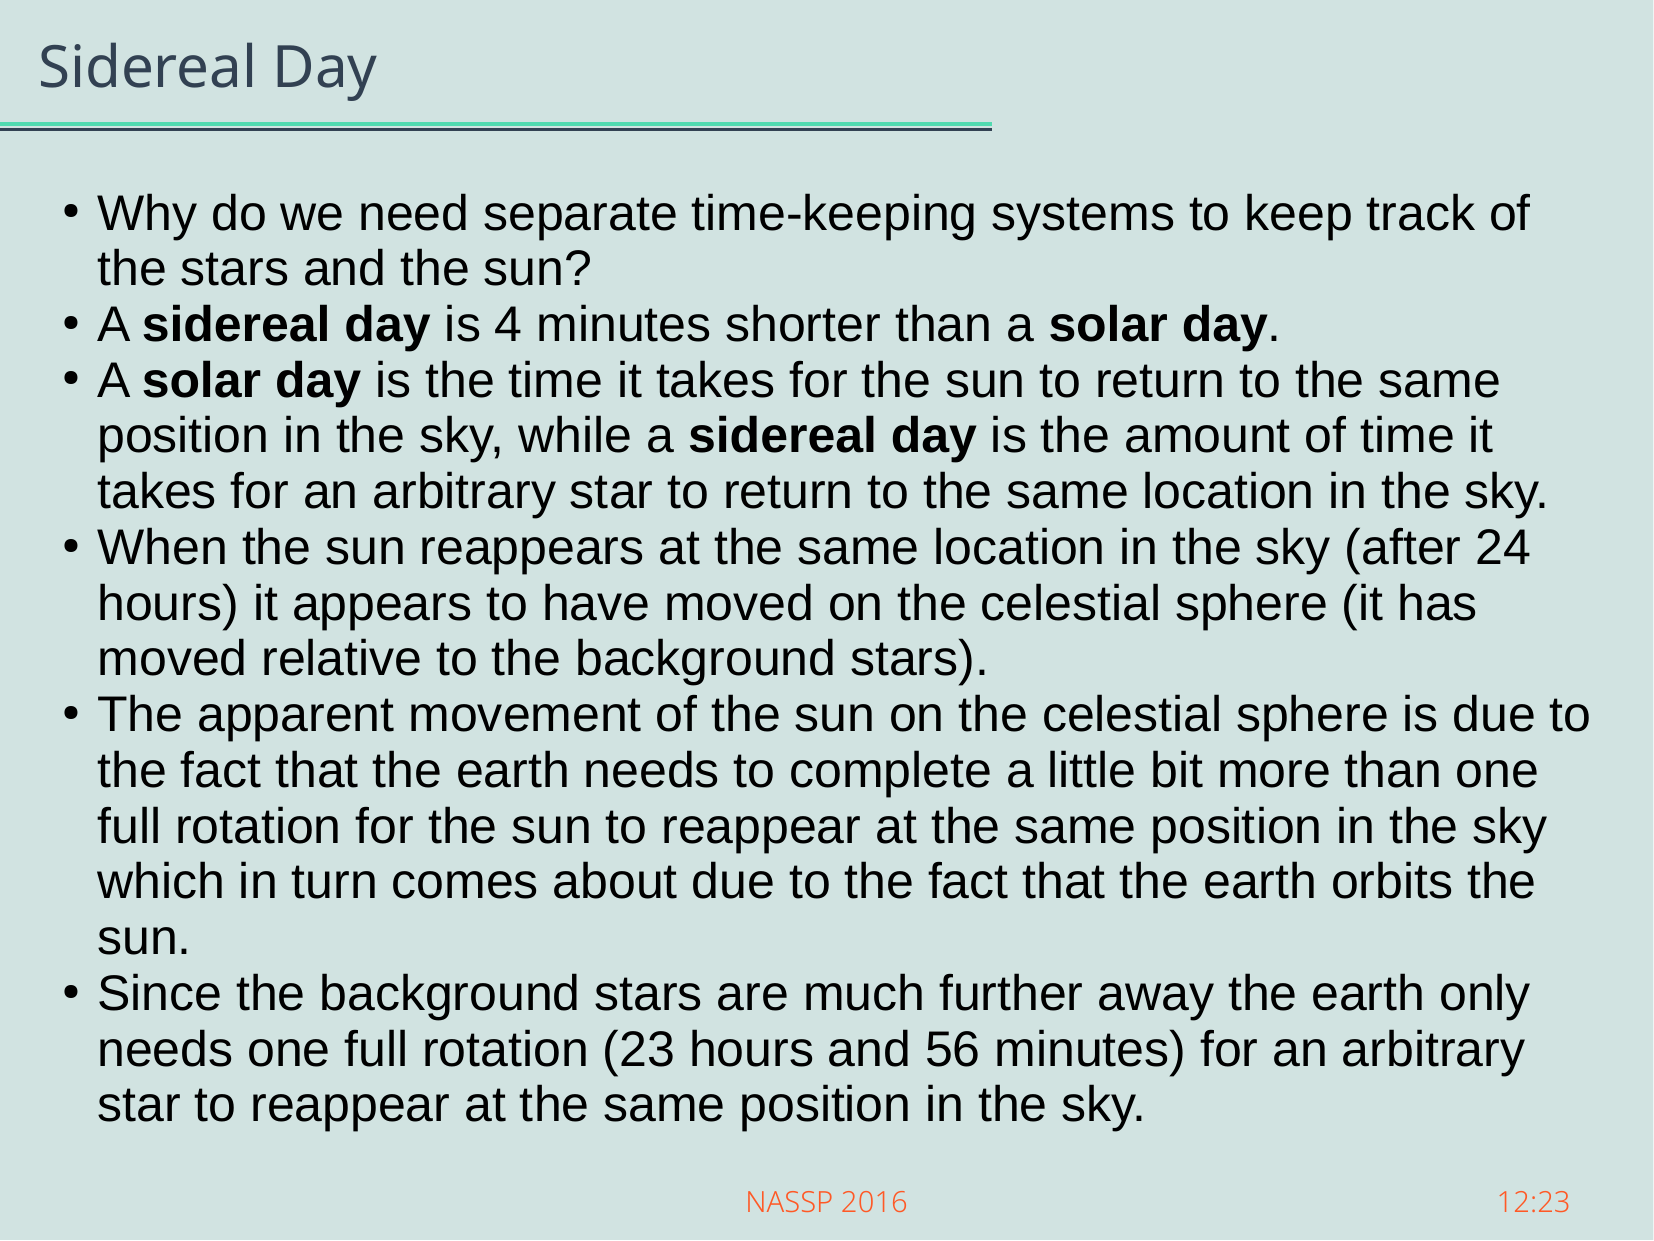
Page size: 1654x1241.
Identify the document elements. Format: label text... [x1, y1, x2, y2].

text_box Why do we need separate time-keeping systems to keep track of the stars and the sun? A sidereal day is 4 minutes shorter than a solar day. A solar day is the time it takes for the sun to return to the same position in the sky, while a sidereal day is the amount of time it takes for an arbitrary star to return to the same location in the sky. When the sun reappears at the same location in the sky (after 24 hours) it appears to have moved on the celestial sphere (it has moved relative to the background stars). The apparent movement of the sun on the celestial sphere is due to the fact that the earth needs to complete a little bit more than one full rotation for the sun to reappear at the same position in the sky which in turn comes about due to the fact that the earth orbits the sun. Since the background stars are much further away the earth only needs one full rotation (23 hours and 56 minutes) for an arbitrary star to reappear at the same position in the sky. [47, 177, 1619, 1140]
text_box Sidereal Day [23, 17, 1063, 101]
